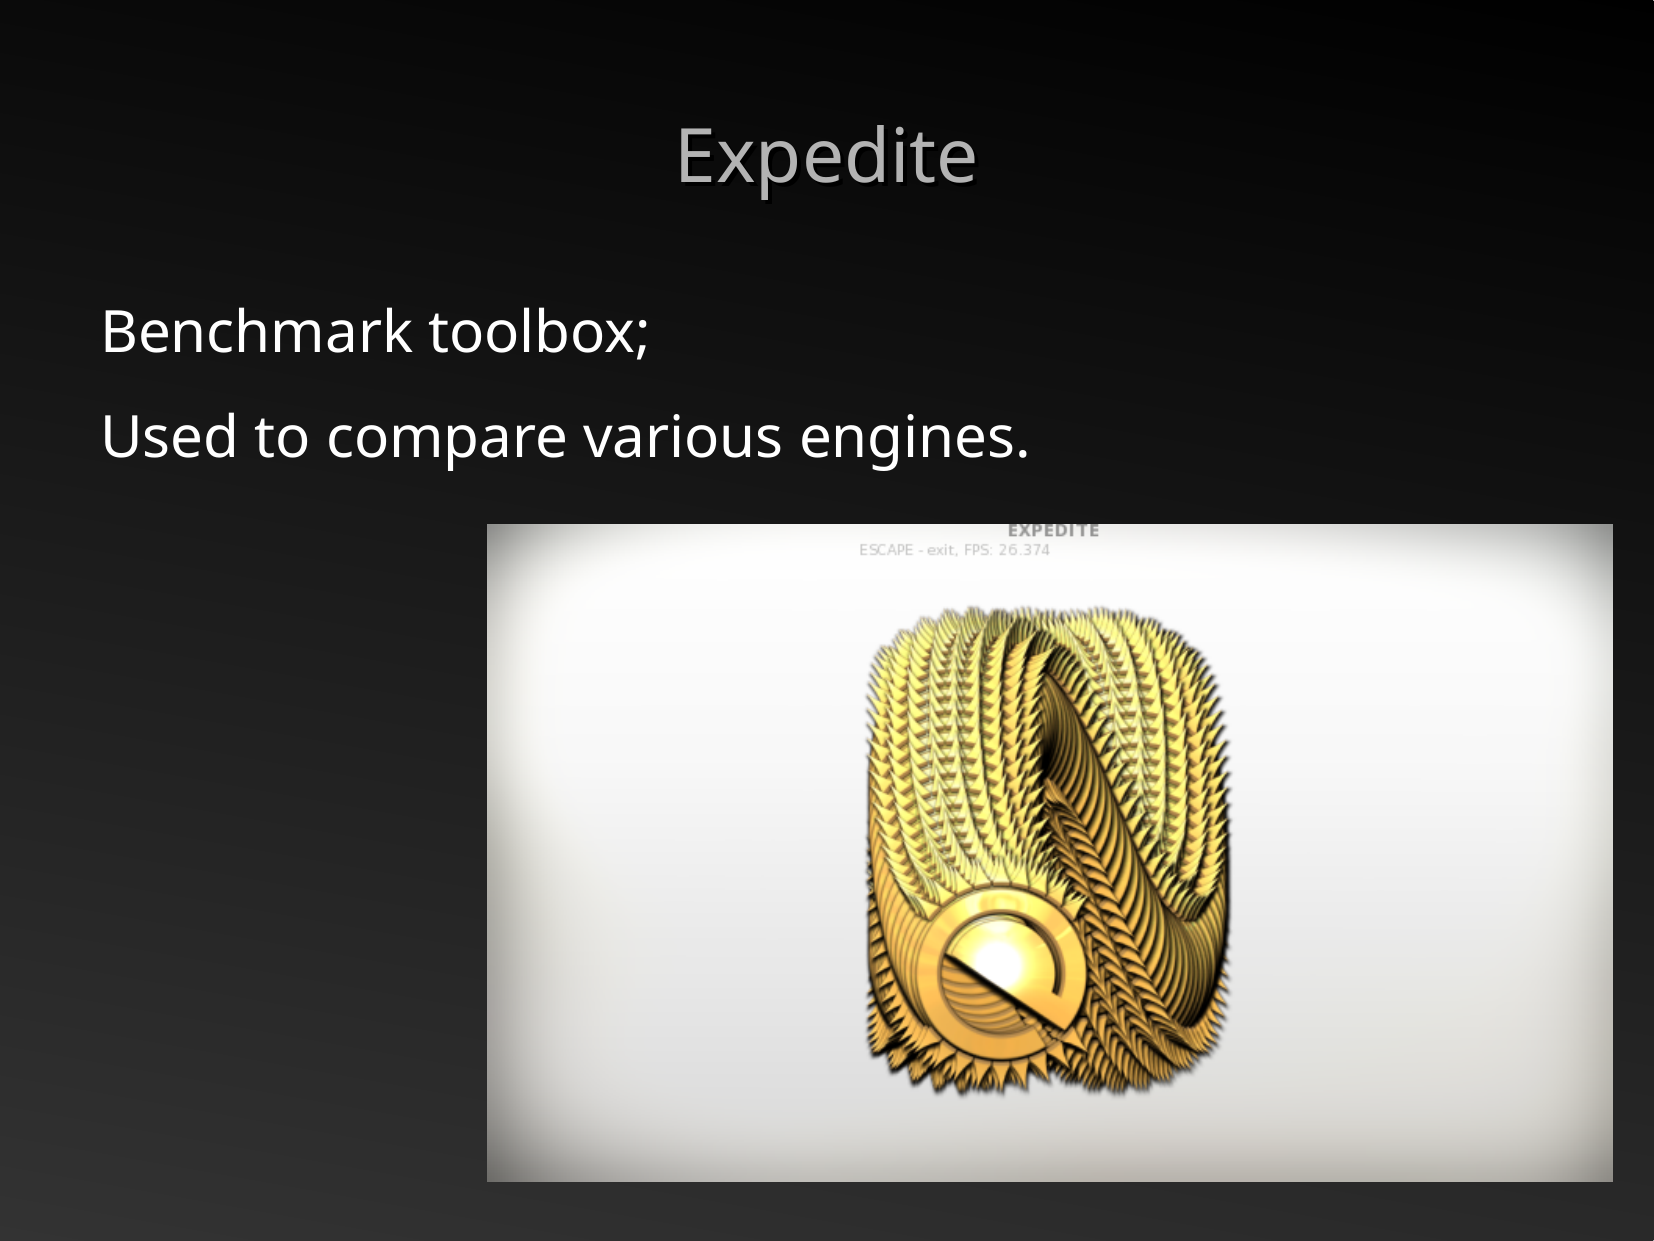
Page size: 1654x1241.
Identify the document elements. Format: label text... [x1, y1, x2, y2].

list Benchmark toolbox; Used to compare various engines. [82, 290, 1571, 1109]
picture [487, 524, 1613, 1182]
title Expedite [82, 49, 1571, 257]
